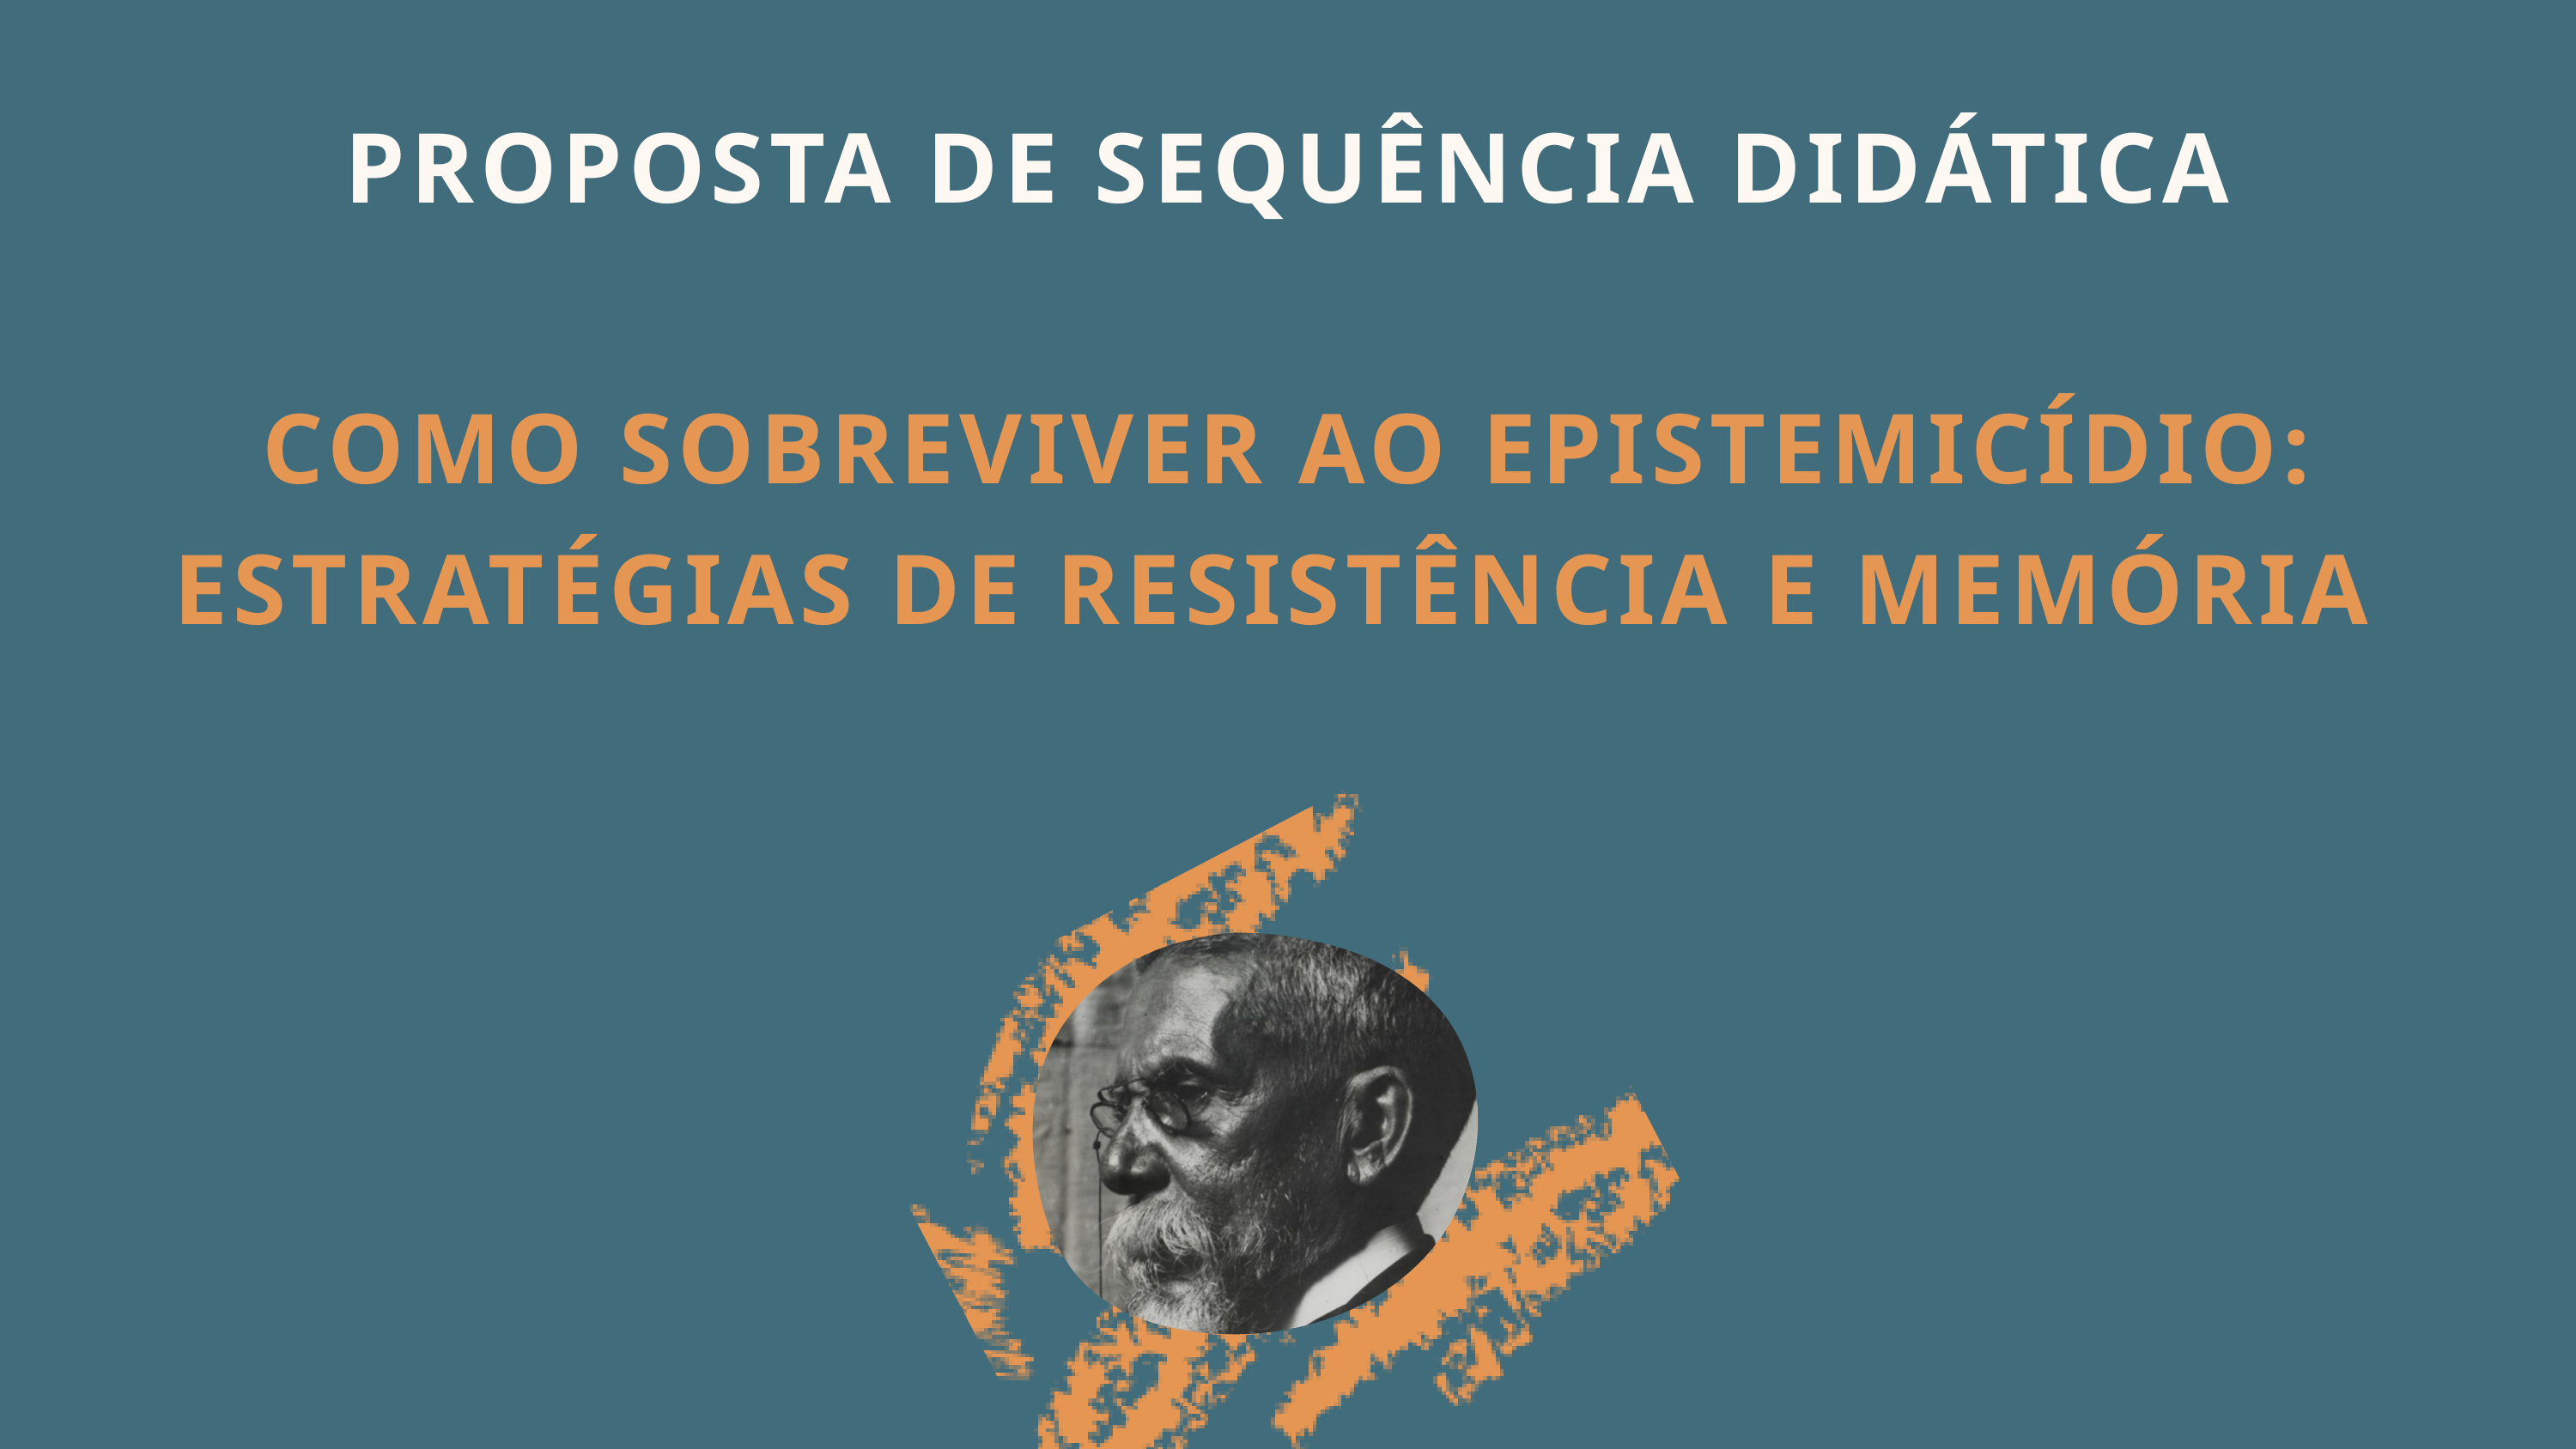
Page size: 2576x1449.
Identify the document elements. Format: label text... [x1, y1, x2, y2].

text_box [830, 735, 1746, 1449]
text_box PROPOSTA DE SEQUÊNCIA DIDÁTICA COMO SOBREVIVER AO EPISTEMICÍDIO: ESTRATÉGIAS DE RESISTÊNCIA E MEMÓRIA [53, 82, 2523, 644]
